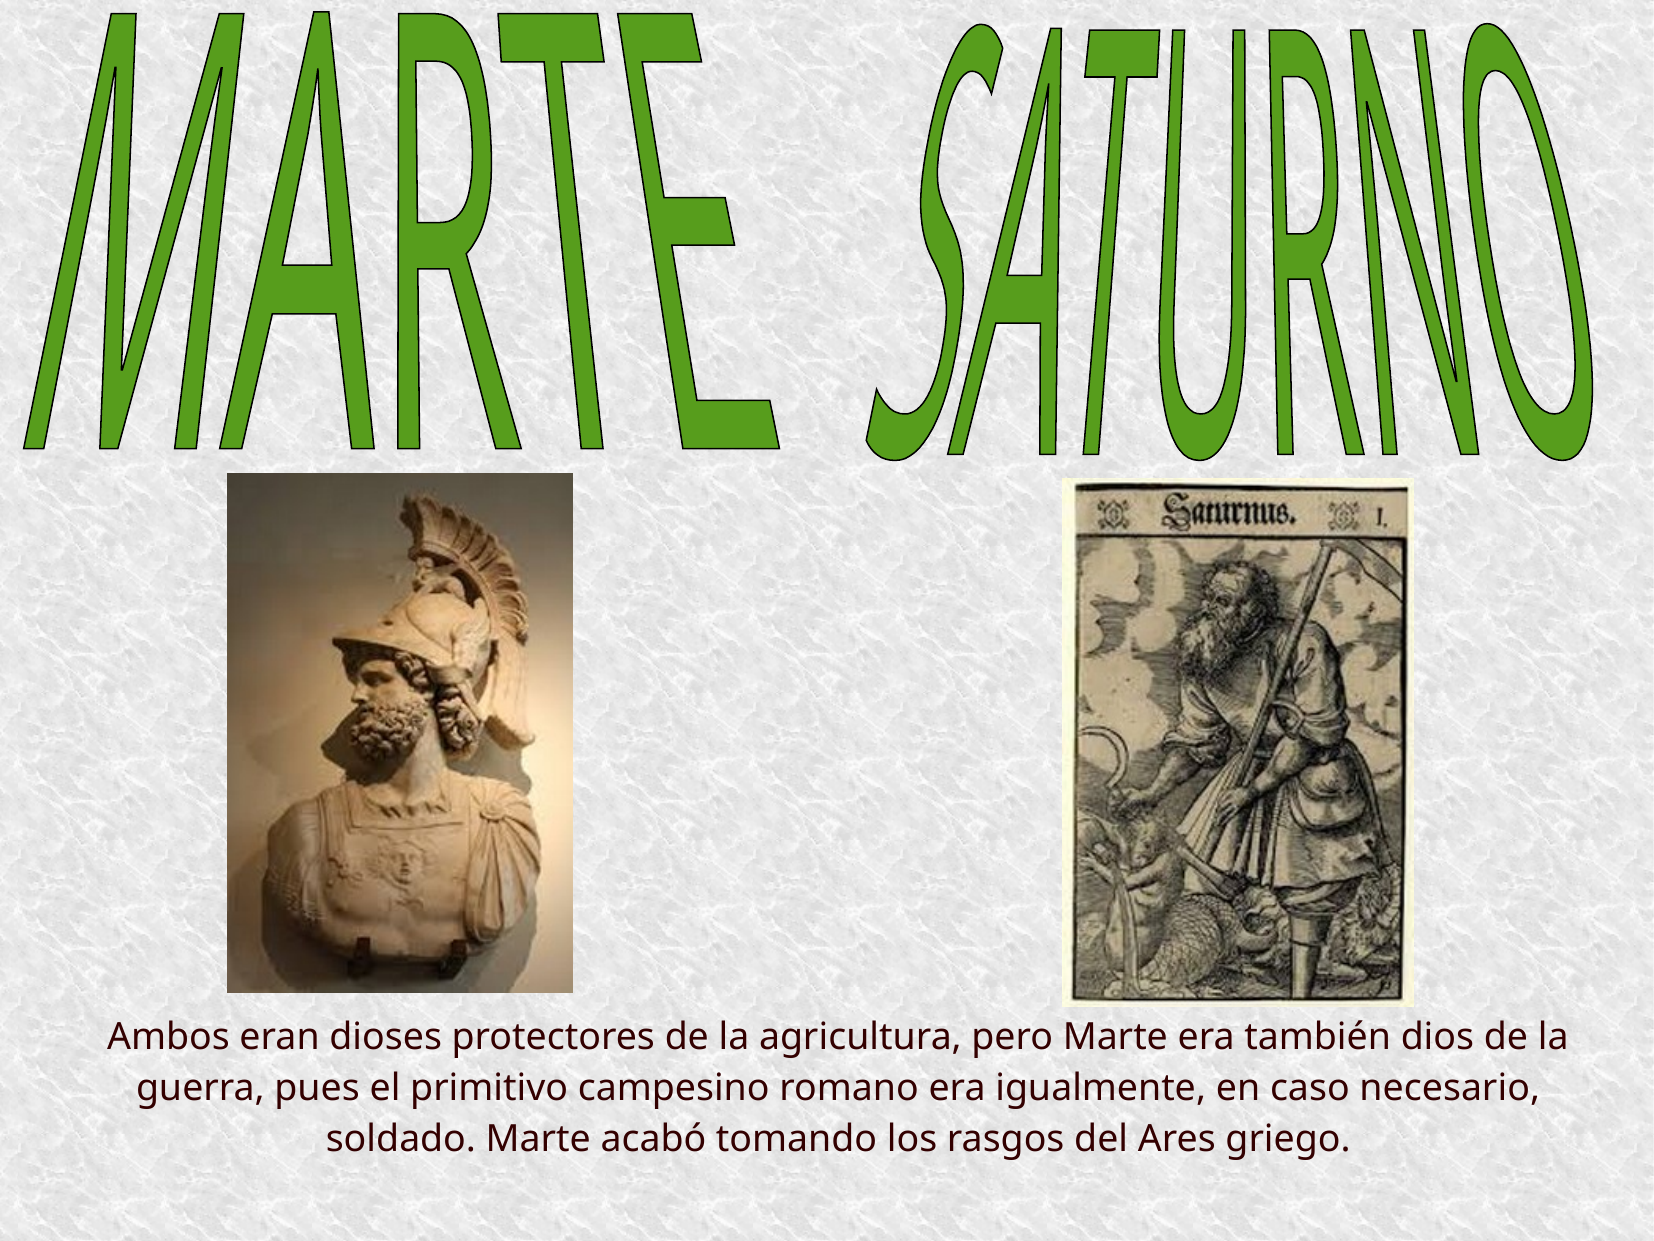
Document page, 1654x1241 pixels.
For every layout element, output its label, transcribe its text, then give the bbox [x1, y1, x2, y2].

text_box MARTE [617, 13, 780, 449]
text_box MARTE [219, 11, 375, 449]
text_box SATURNO [866, 24, 1003, 461]
text_box Ambos eran dioses protectores de la agricultura, pero Marte era también dios de la guerra, pues el primitivo campesino romano era igualmente, en caso necesario, soldado. Marte acabó tomando los rasgos del Ares griego. [47, 1002, 1630, 1241]
text_box SATURNO [947, 28, 1062, 455]
text_box MARTE [23, 13, 244, 449]
text_box SATURNO [1350, 30, 1479, 455]
text_box SATURNO [1159, 30, 1246, 461]
text_box SATURNO [1463, 23, 1593, 461]
text_box MARTE [397, 13, 522, 449]
text_box MARTE [498, 13, 605, 449]
text_box SATURNO [1269, 30, 1365, 455]
picture [0, 0, 1654, 1241]
text_box SATURNO [1083, 30, 1160, 455]
